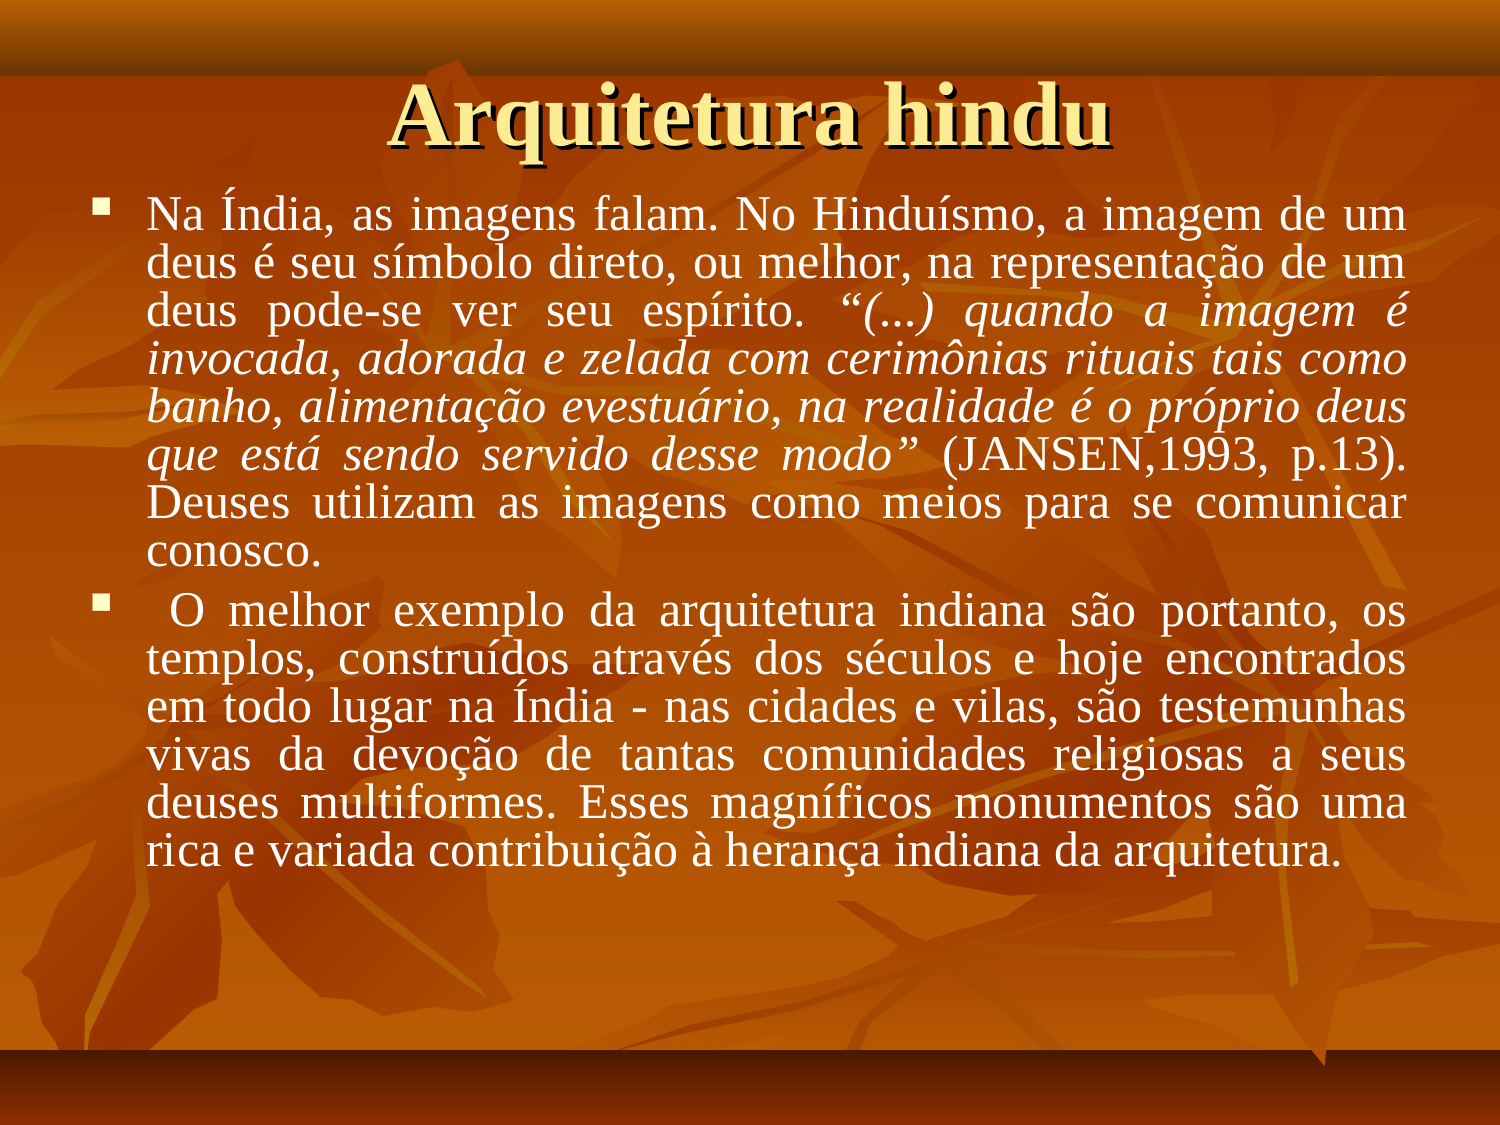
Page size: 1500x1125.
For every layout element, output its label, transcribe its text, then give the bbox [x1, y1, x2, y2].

list Na Índia, as imagens falam. No Hinduísmo, a imagem de um deus é seu símbolo direto, ou melhor, na representação de um deus pode-se ver seu espírito. “(...) quando a imagem é invocada, adorada e zelada com cerimônias rituais tais como banho, alimentação evestuário, na realidade é o próprio deus que está sendo servido desse modo” (JANSEN,1993, p.13). Deuses utilizam as imagens como meios para se comunicar conosco. O melhor exemplo da arquitetura indiana são portanto, os templos, construídos através dos séculos e hoje encontrados em todo lugar na Índia - nas cidades e vilas, são testemunhas vivas da devoção de tantas comunidades religiosas a seus deuses multiformes. Esses magníficos monumentos são uma rica e variada contribuição à herança indiana da arquitetura. [74, 184, 1424, 1059]
title Arquitetura hindu [75, 45, 1426, 173]
